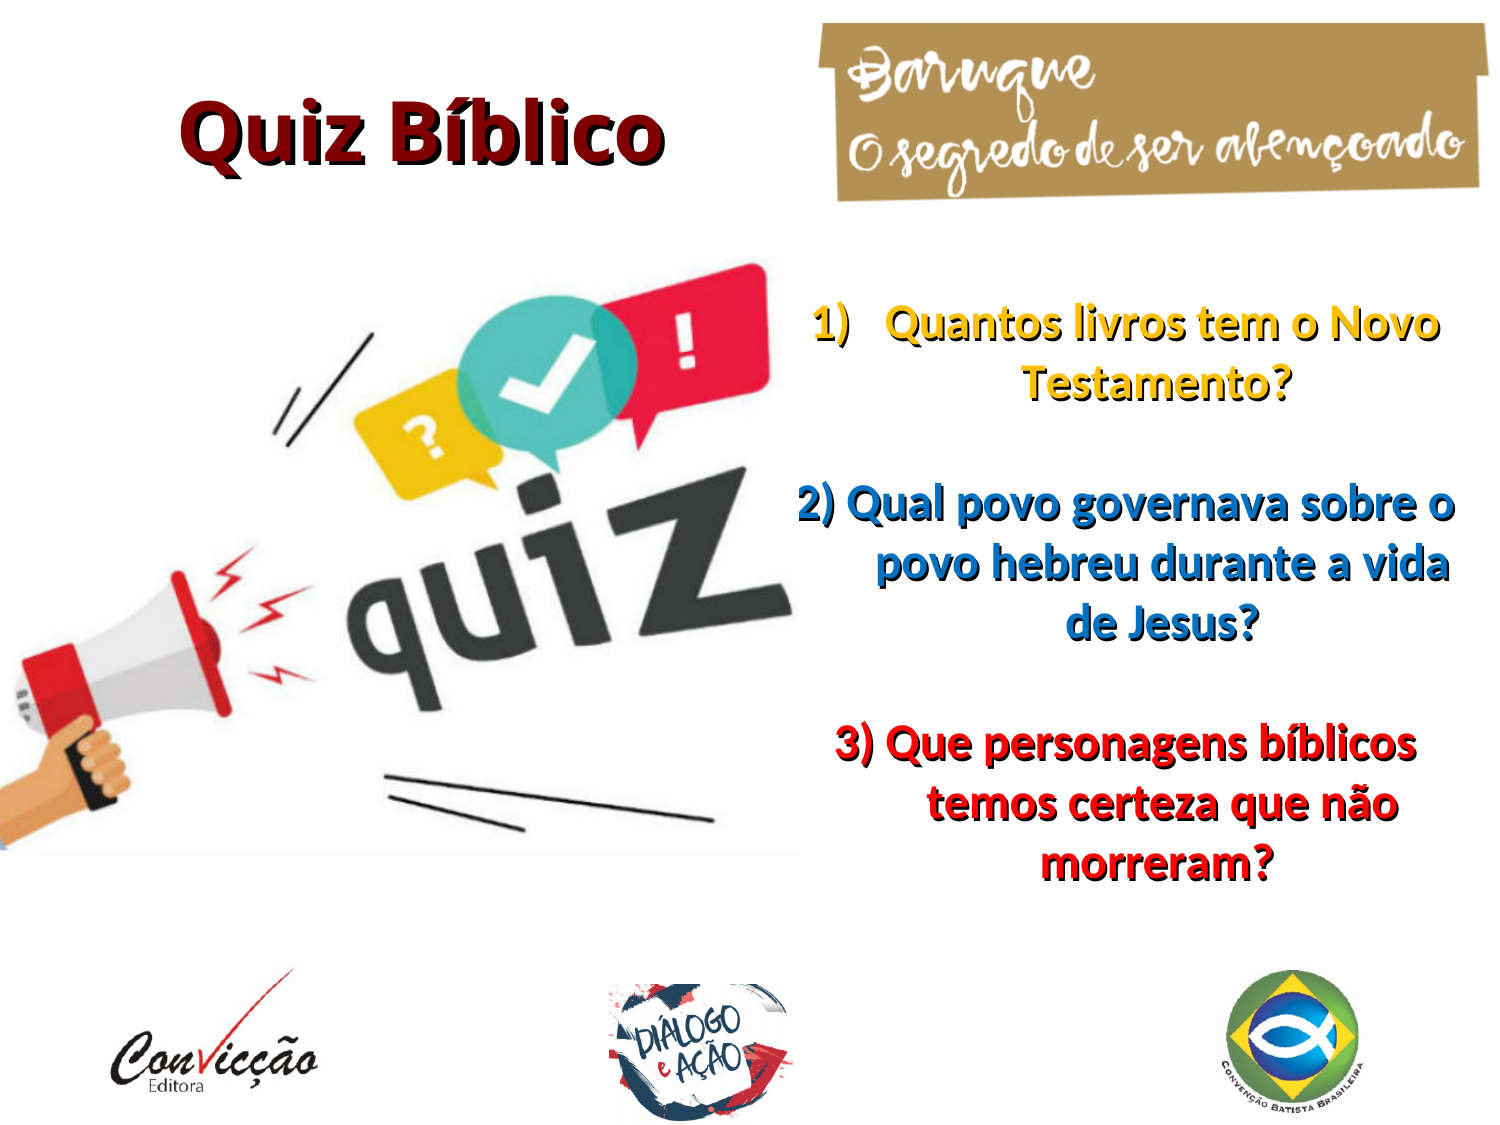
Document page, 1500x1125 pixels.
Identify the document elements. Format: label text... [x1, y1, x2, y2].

picture [70, 949, 364, 1125]
text_box Quiz Bíblico [0, 70, 815, 186]
picture [609, 984, 793, 1125]
picture [1207, 958, 1373, 1125]
text_box Quantos livros tem o Novo Testamento? 2) Qual povo governava sobre o povo hebreu durante a vida de Jesus? 3) Que personagens bíblicos temos certeza que não morreram? [761, 281, 1489, 897]
picture [815, 23, 1500, 211]
picture [0, 257, 799, 856]
